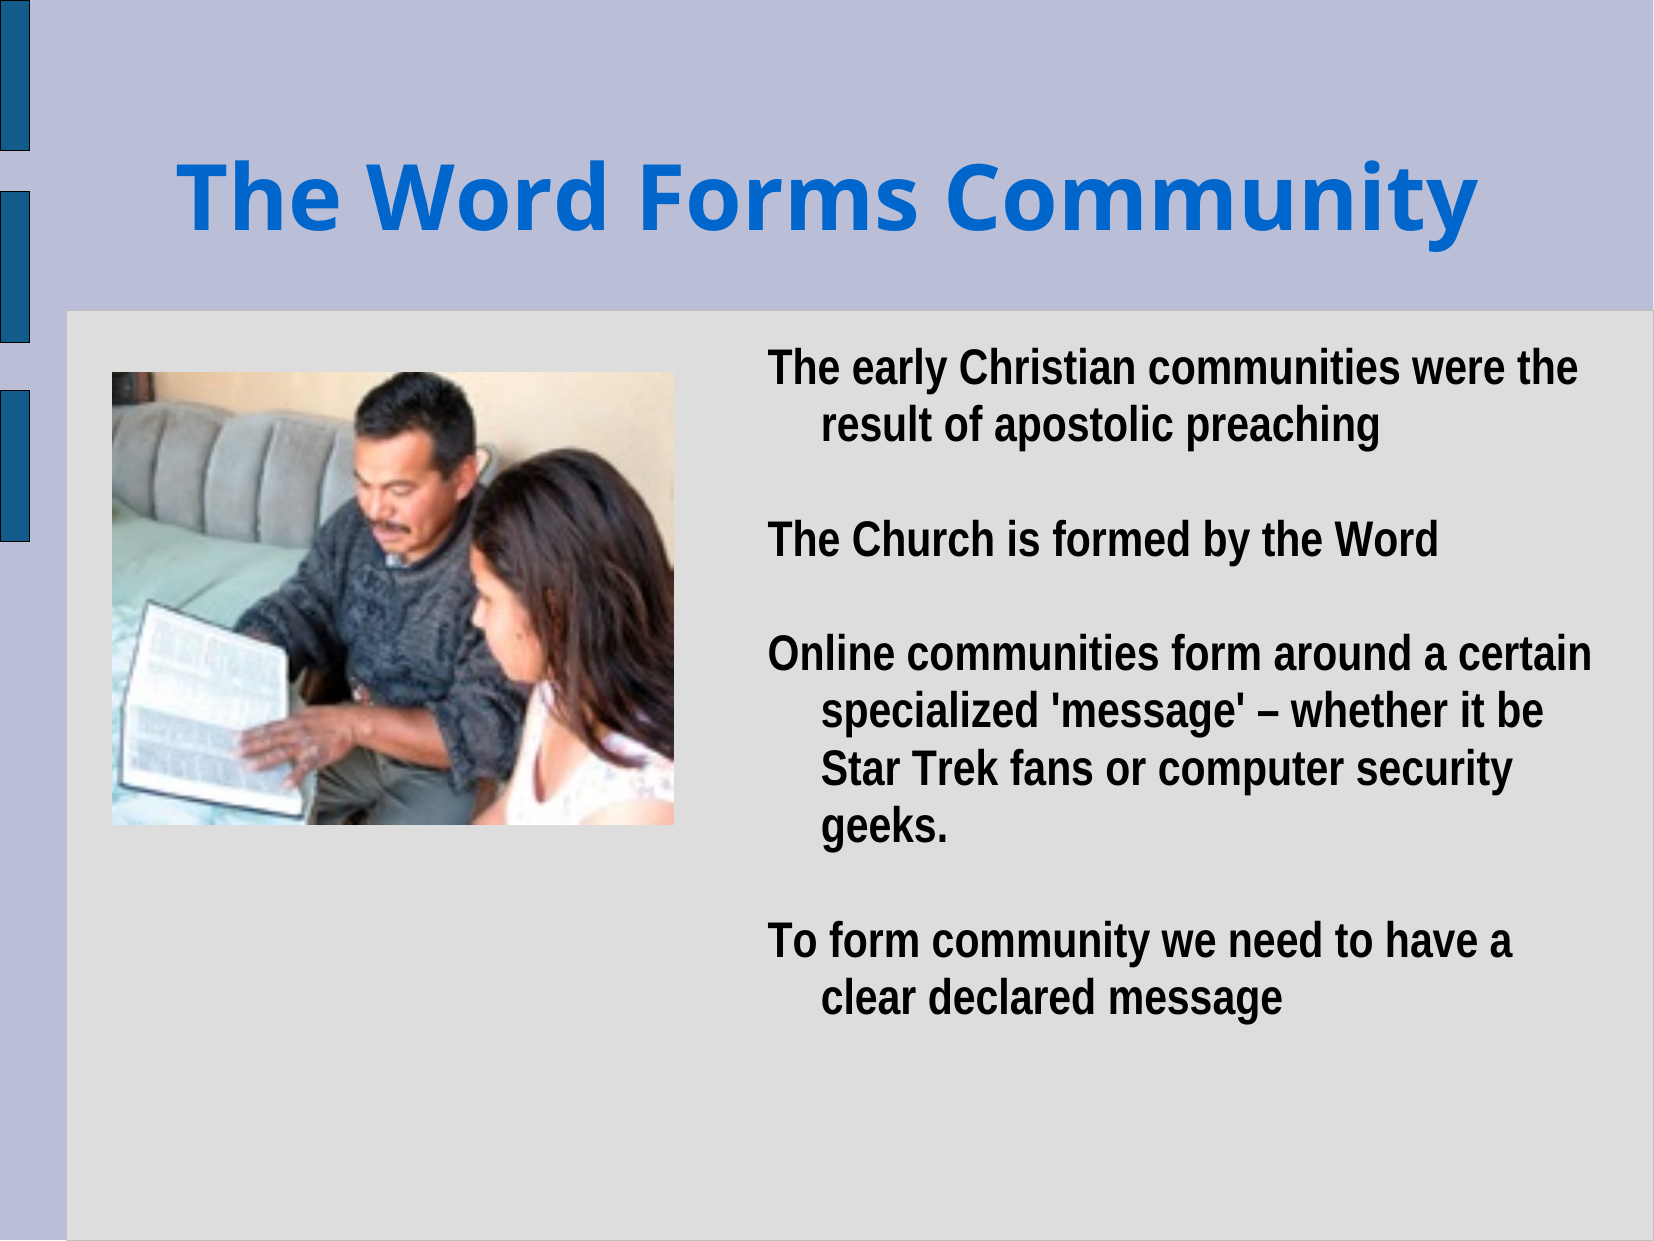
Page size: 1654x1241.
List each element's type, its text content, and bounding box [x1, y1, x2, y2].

title The Word Forms Community [121, 91, 1534, 299]
list The early Christian communities were the result of apostolic preaching The Church is formed by the Word Online communities form around a certain specialized 'message' – whether it be Star Trek fans or computer security geeks. To form community we need to have a clear declared message [750, 337, 1595, 1197]
picture [112, 372, 674, 826]
